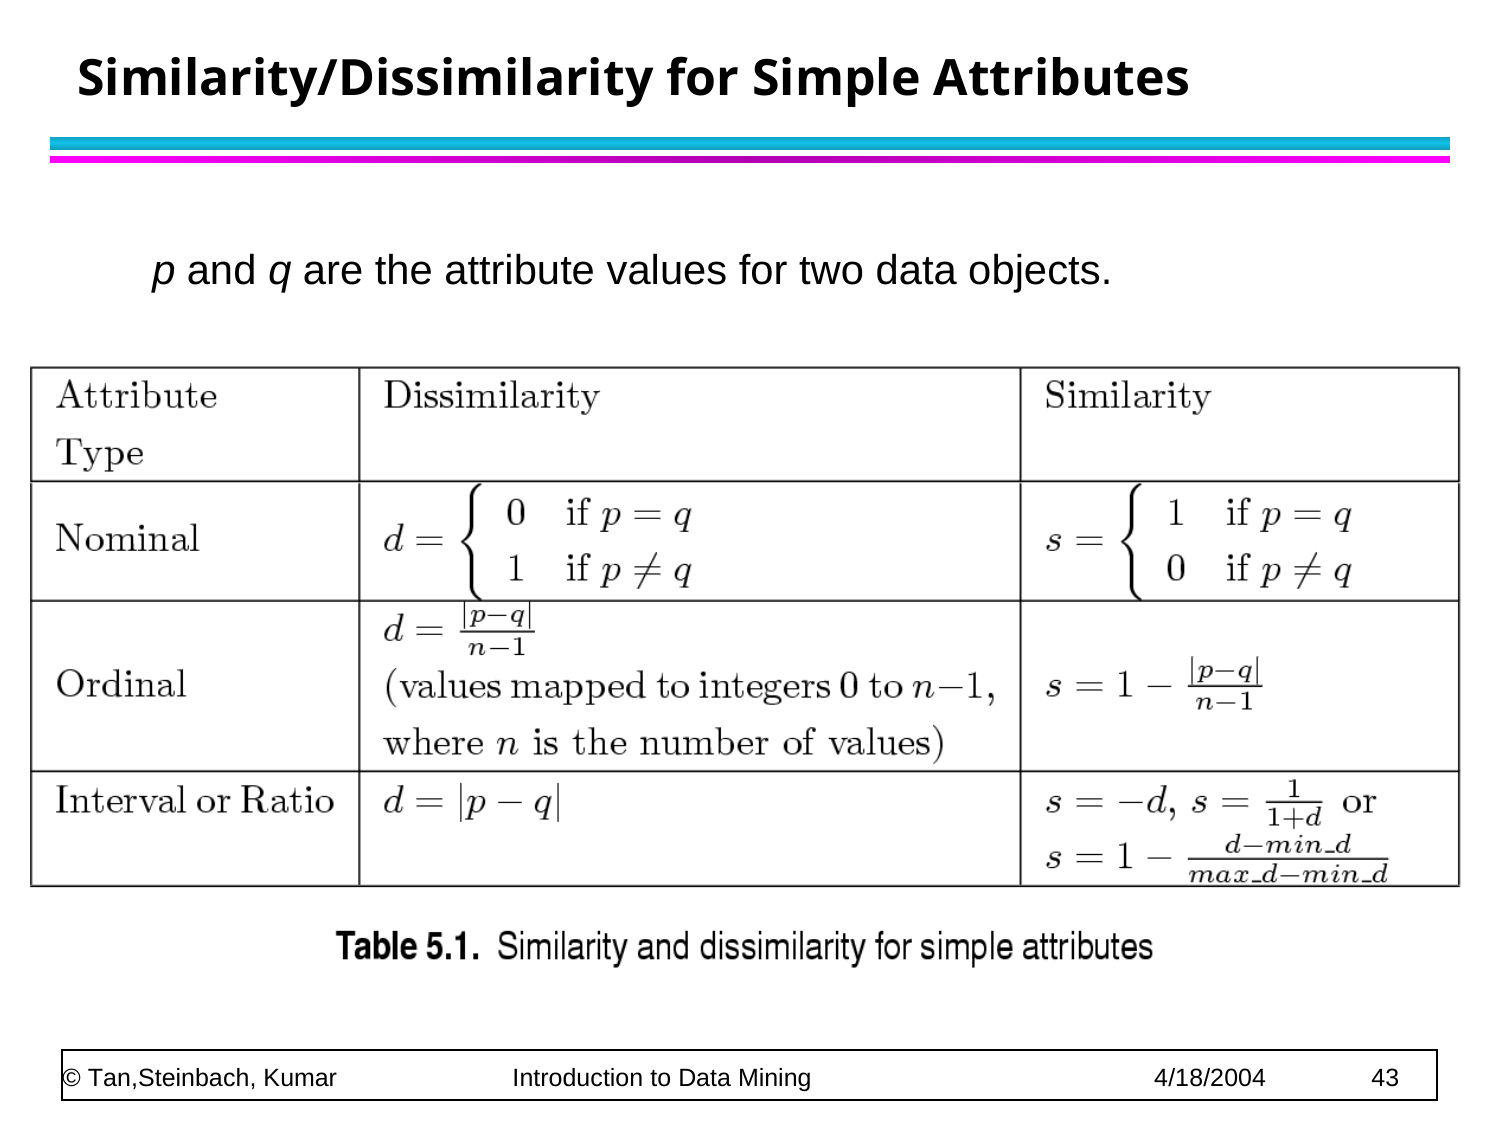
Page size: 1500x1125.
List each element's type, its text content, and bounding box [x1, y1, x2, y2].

text_box p and q are the attribute values for two data objects. [137, 234, 1276, 301]
picture [12, 312, 1493, 988]
title Similarity/Dissimilarity for Simple Attributes [62, 22, 1421, 113]
